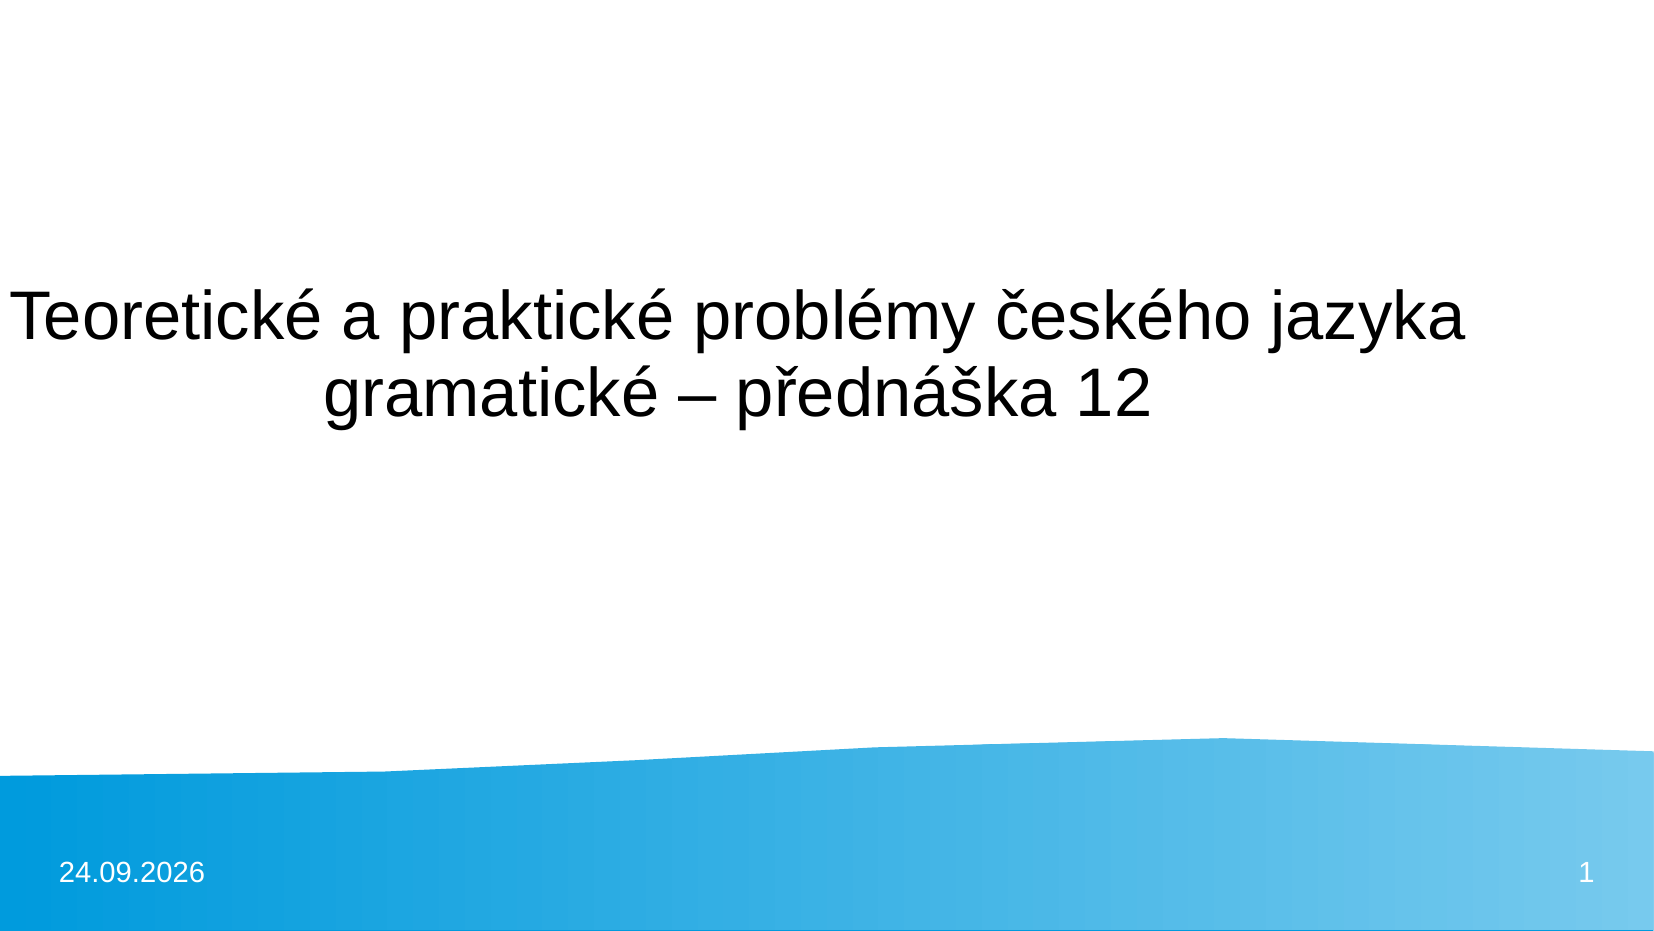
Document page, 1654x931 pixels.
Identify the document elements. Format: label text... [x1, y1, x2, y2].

title Teoretické a praktické problémy českého jazyka gramatické – přednáška 12 [0, 265, 1477, 443]
